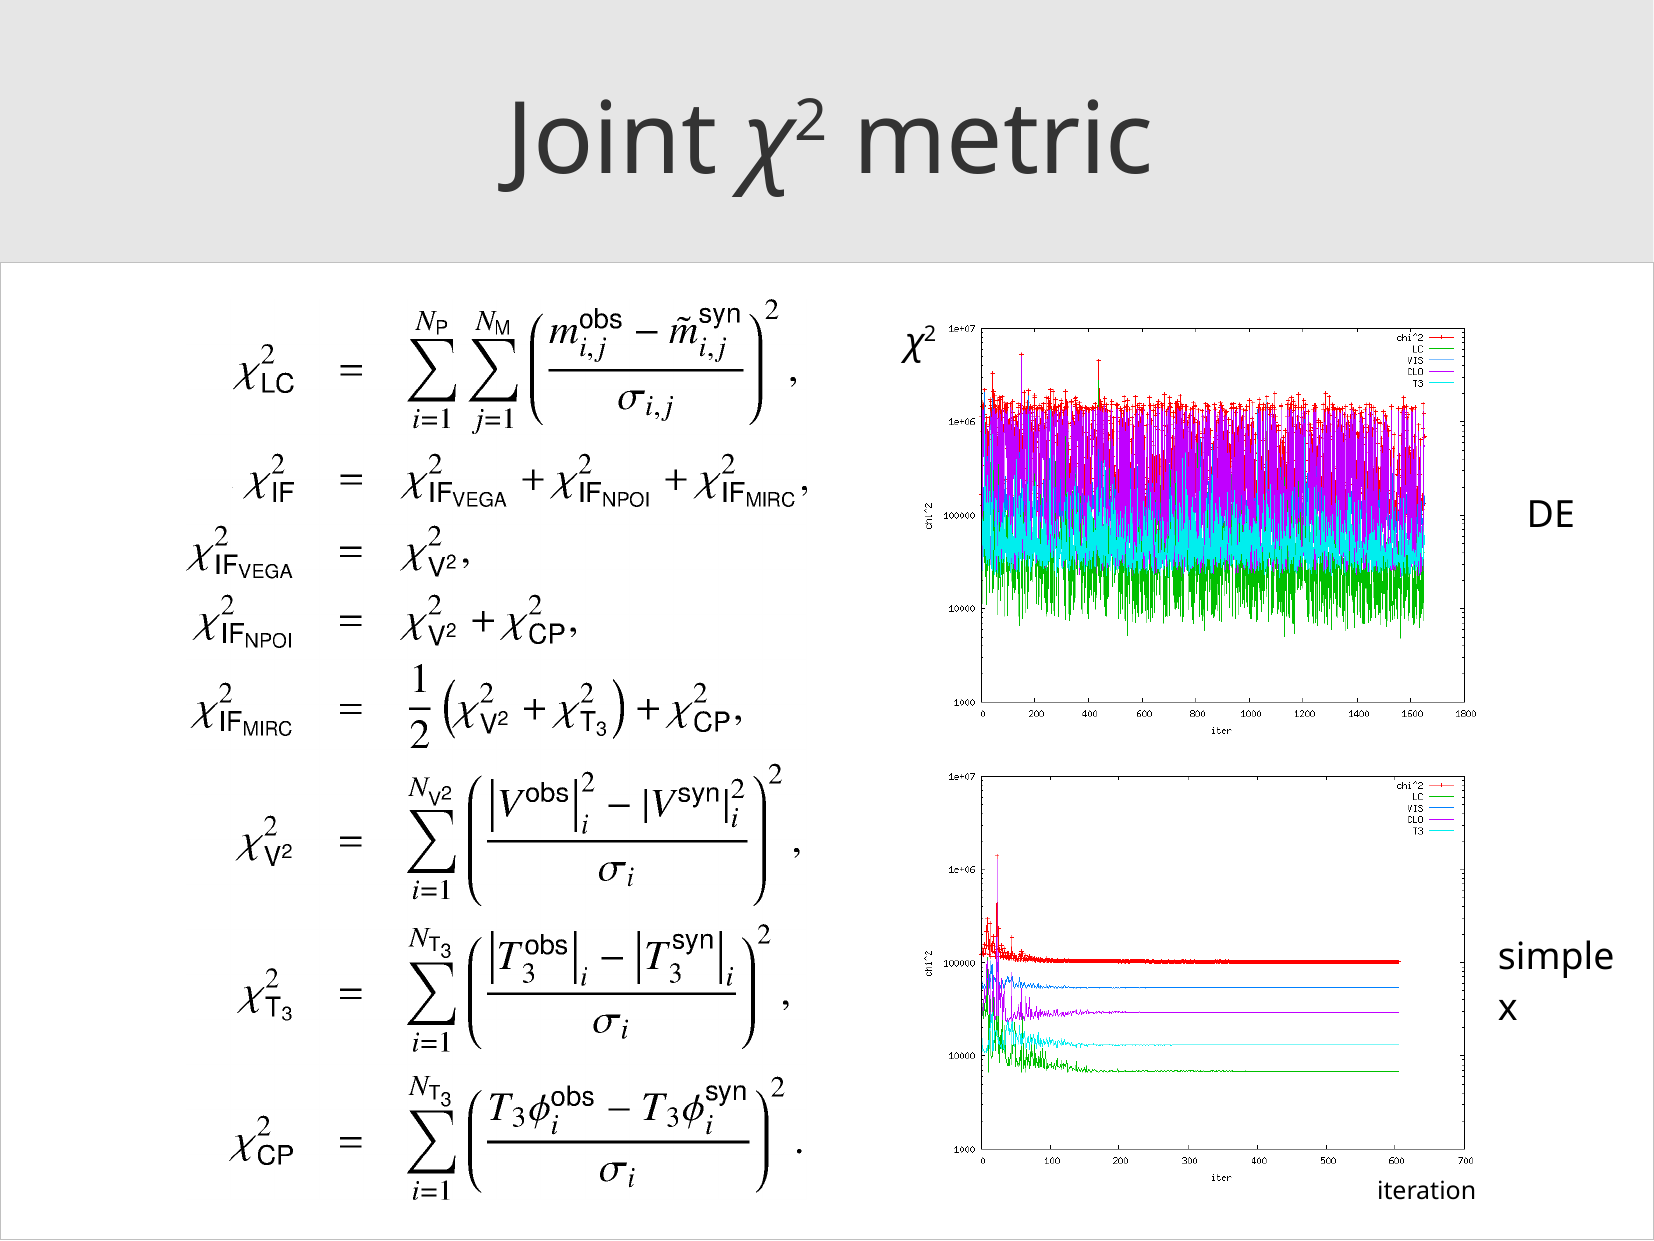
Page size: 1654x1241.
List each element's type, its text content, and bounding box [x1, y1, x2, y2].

picture [919, 317, 1480, 738]
text_box χ2 [890, 306, 953, 369]
picture [186, 299, 807, 1201]
title Joint χ2 metric [124, 31, 1537, 239]
text_box iteration [1362, 1165, 1482, 1212]
picture [919, 765, 1480, 1186]
text_box simplex [1483, 921, 1639, 984]
text_box DE [1511, 480, 1617, 543]
